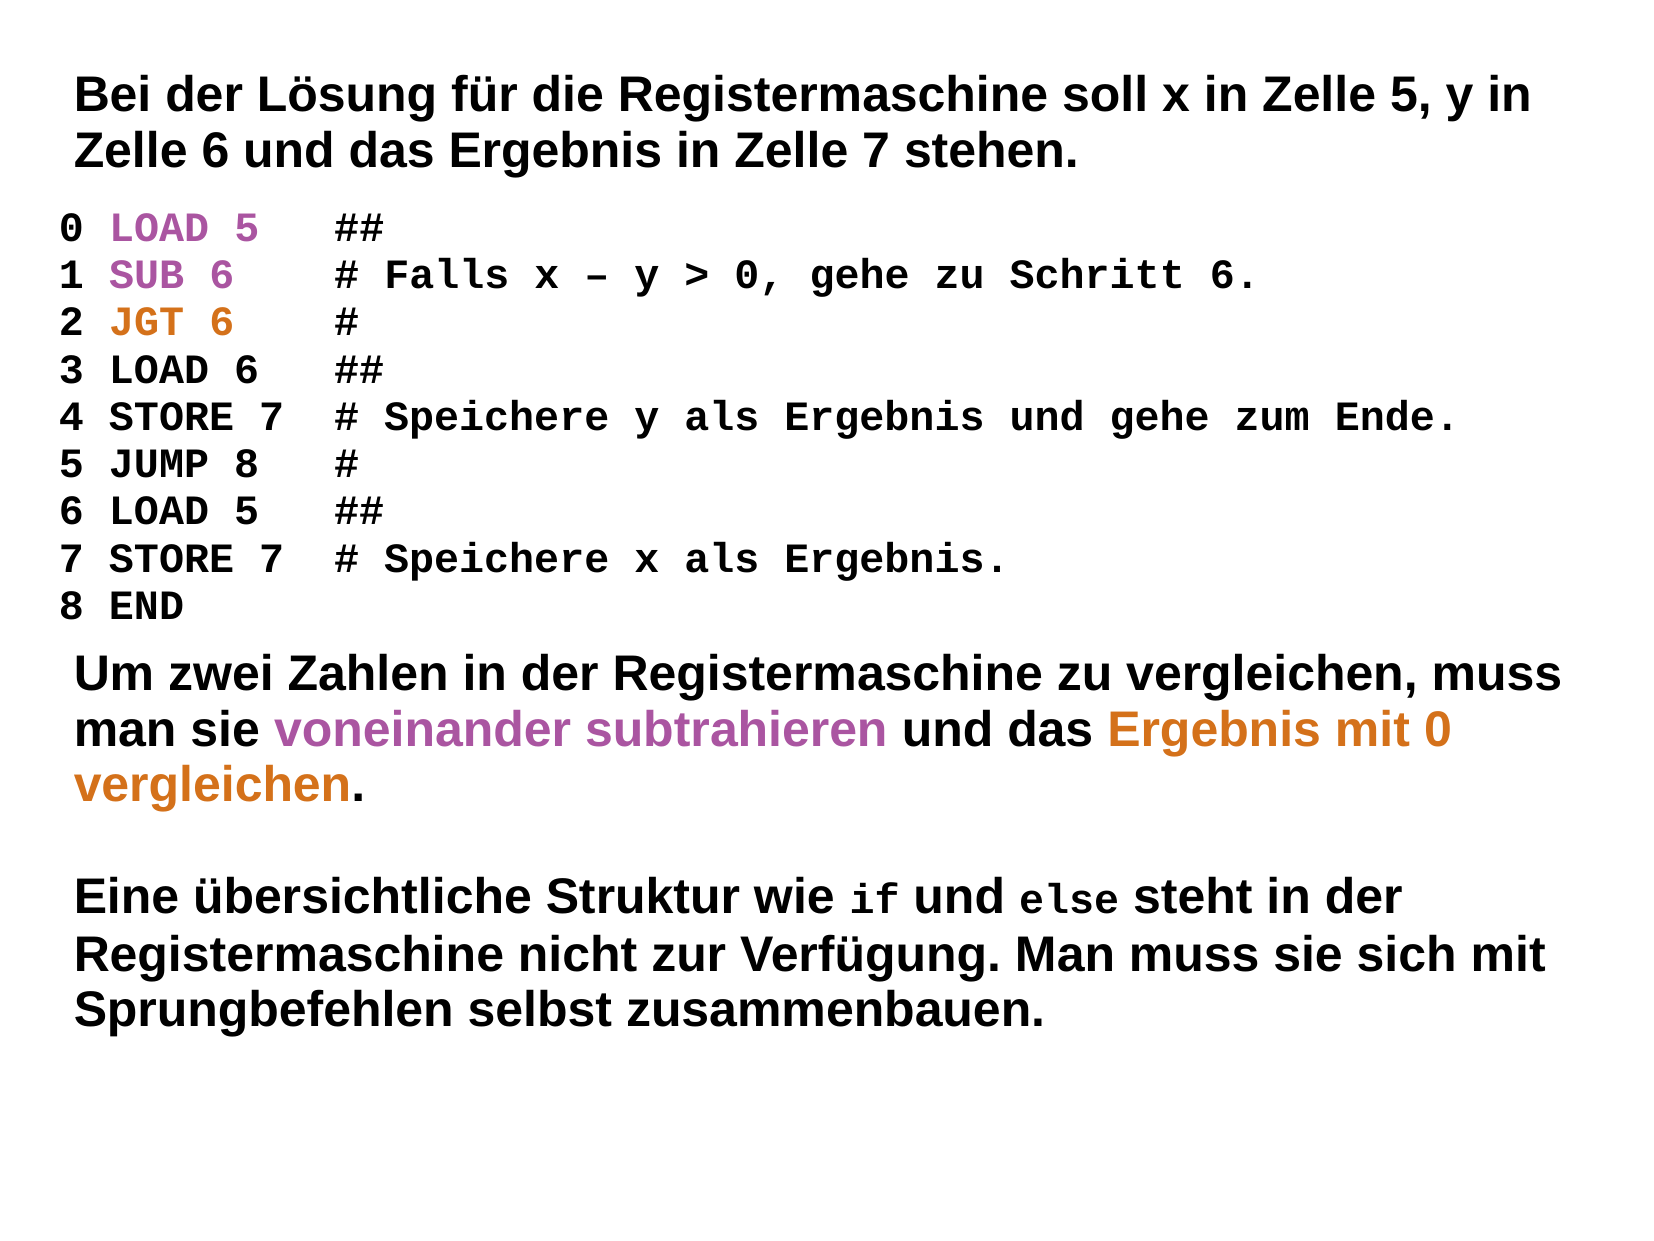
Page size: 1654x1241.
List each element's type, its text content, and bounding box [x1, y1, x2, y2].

text_box Um zwei Zahlen in der Registermaschine zu vergleichen, muss man sie voneinander subtrahieren und das Ergebnis mit 0 vergleichen. Eine übersichtliche Struktur wie if und else steht in der Registermaschine nicht zur Verfügung. Man muss sie sich mit Sprungbefehlen selbst zusammenbauen. [59, 637, 1595, 1045]
title 0 LOAD 5 ## 1 SUB 6 # Falls x – y > 0, gehe zu Schritt 6. 2 JGT 6 # 3 LOAD 6 ## 4 STORE 7 # Speichere y als Ergebnis und gehe zum Ende. 5 JUMP 8 # 6 LOAD 5 ## 7 STORE 7 # Speichere x als Ergebnis. 8 END [59, 206, 1595, 632]
text_box Bei der Lösung für die Registermaschine soll x in Zelle 5, y in Zelle 6 und das Ergebnis in Zelle 7 stehen. [59, 59, 1595, 186]
